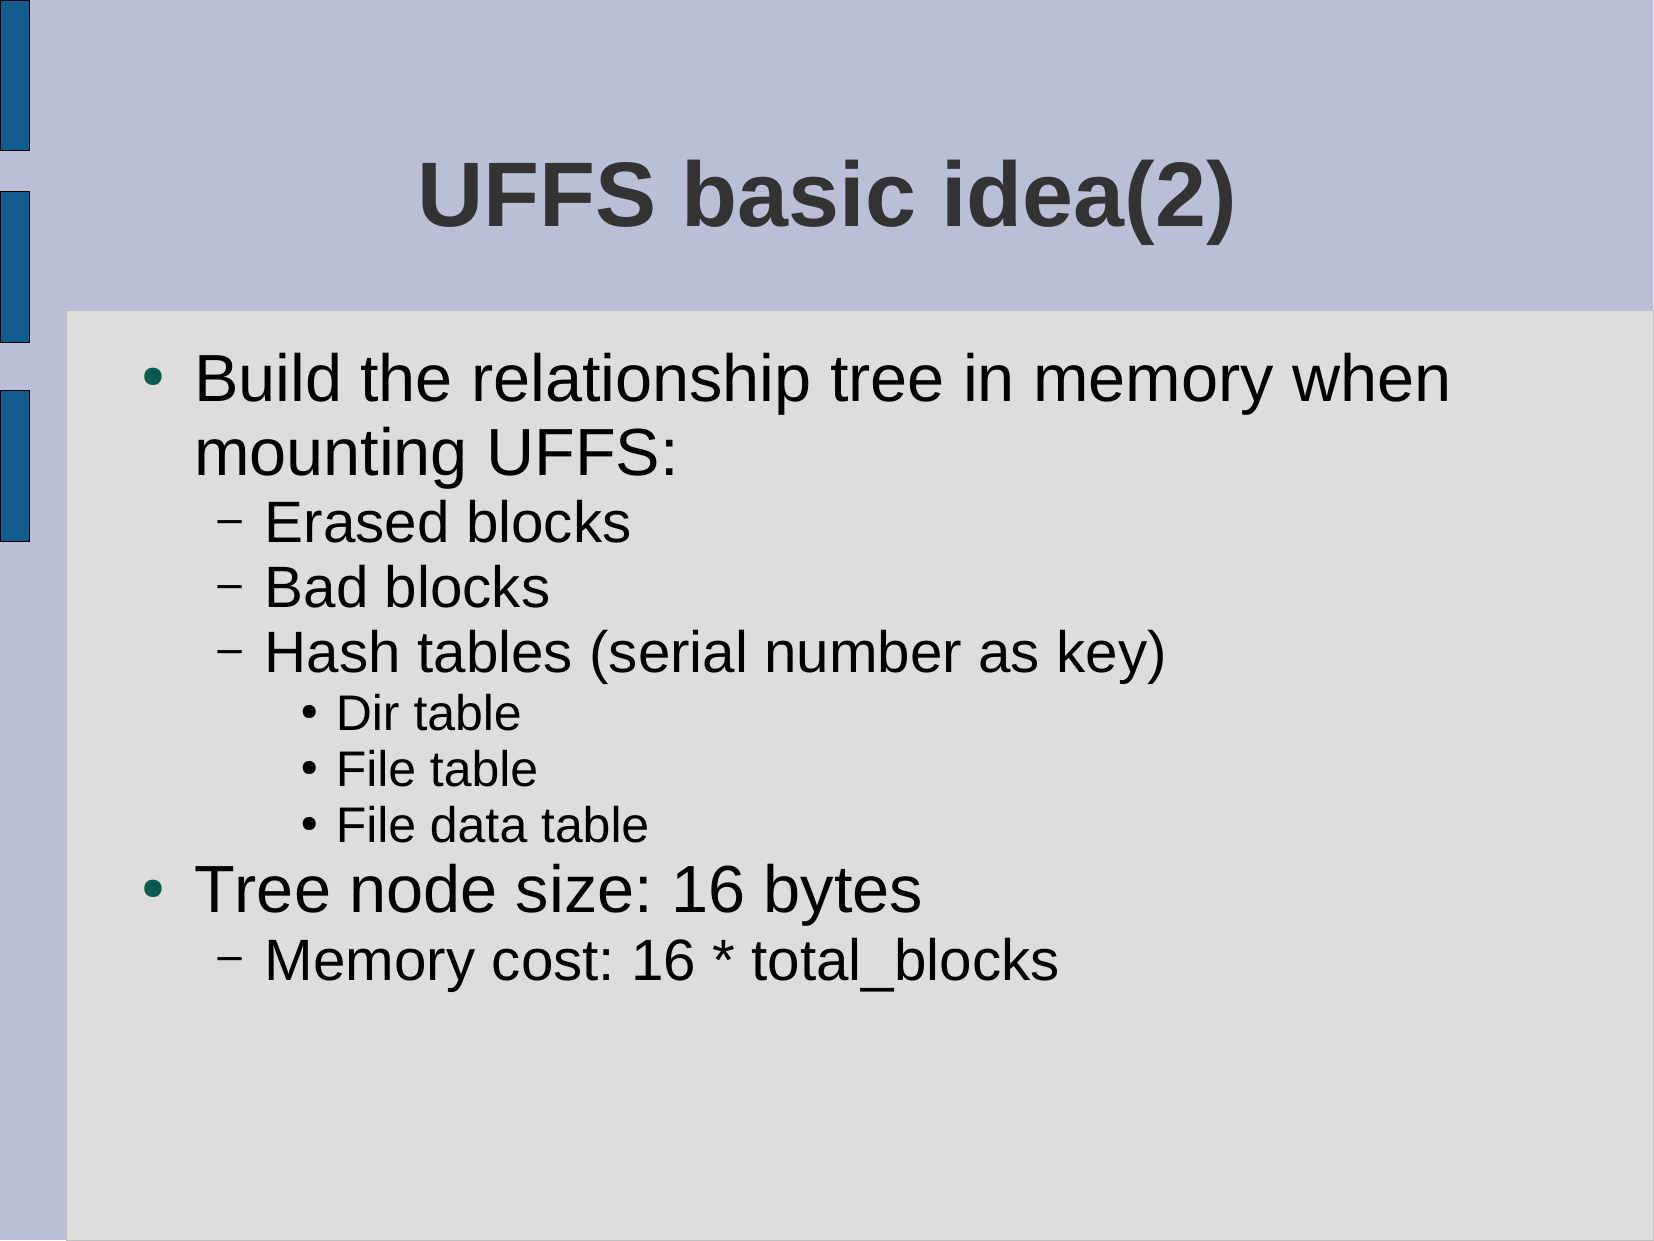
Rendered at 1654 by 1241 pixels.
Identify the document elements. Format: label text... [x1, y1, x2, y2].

title UFFS basic idea(2) [121, 91, 1534, 299]
list Build the relationship tree in memory when mounting UFFS: Erased blocks Bad blocks Hash tables (serial number as key) Dir table File table File data table Tree node size: 16 bytes Memory cost: 16 * total_blocks [123, 340, 1536, 1123]
